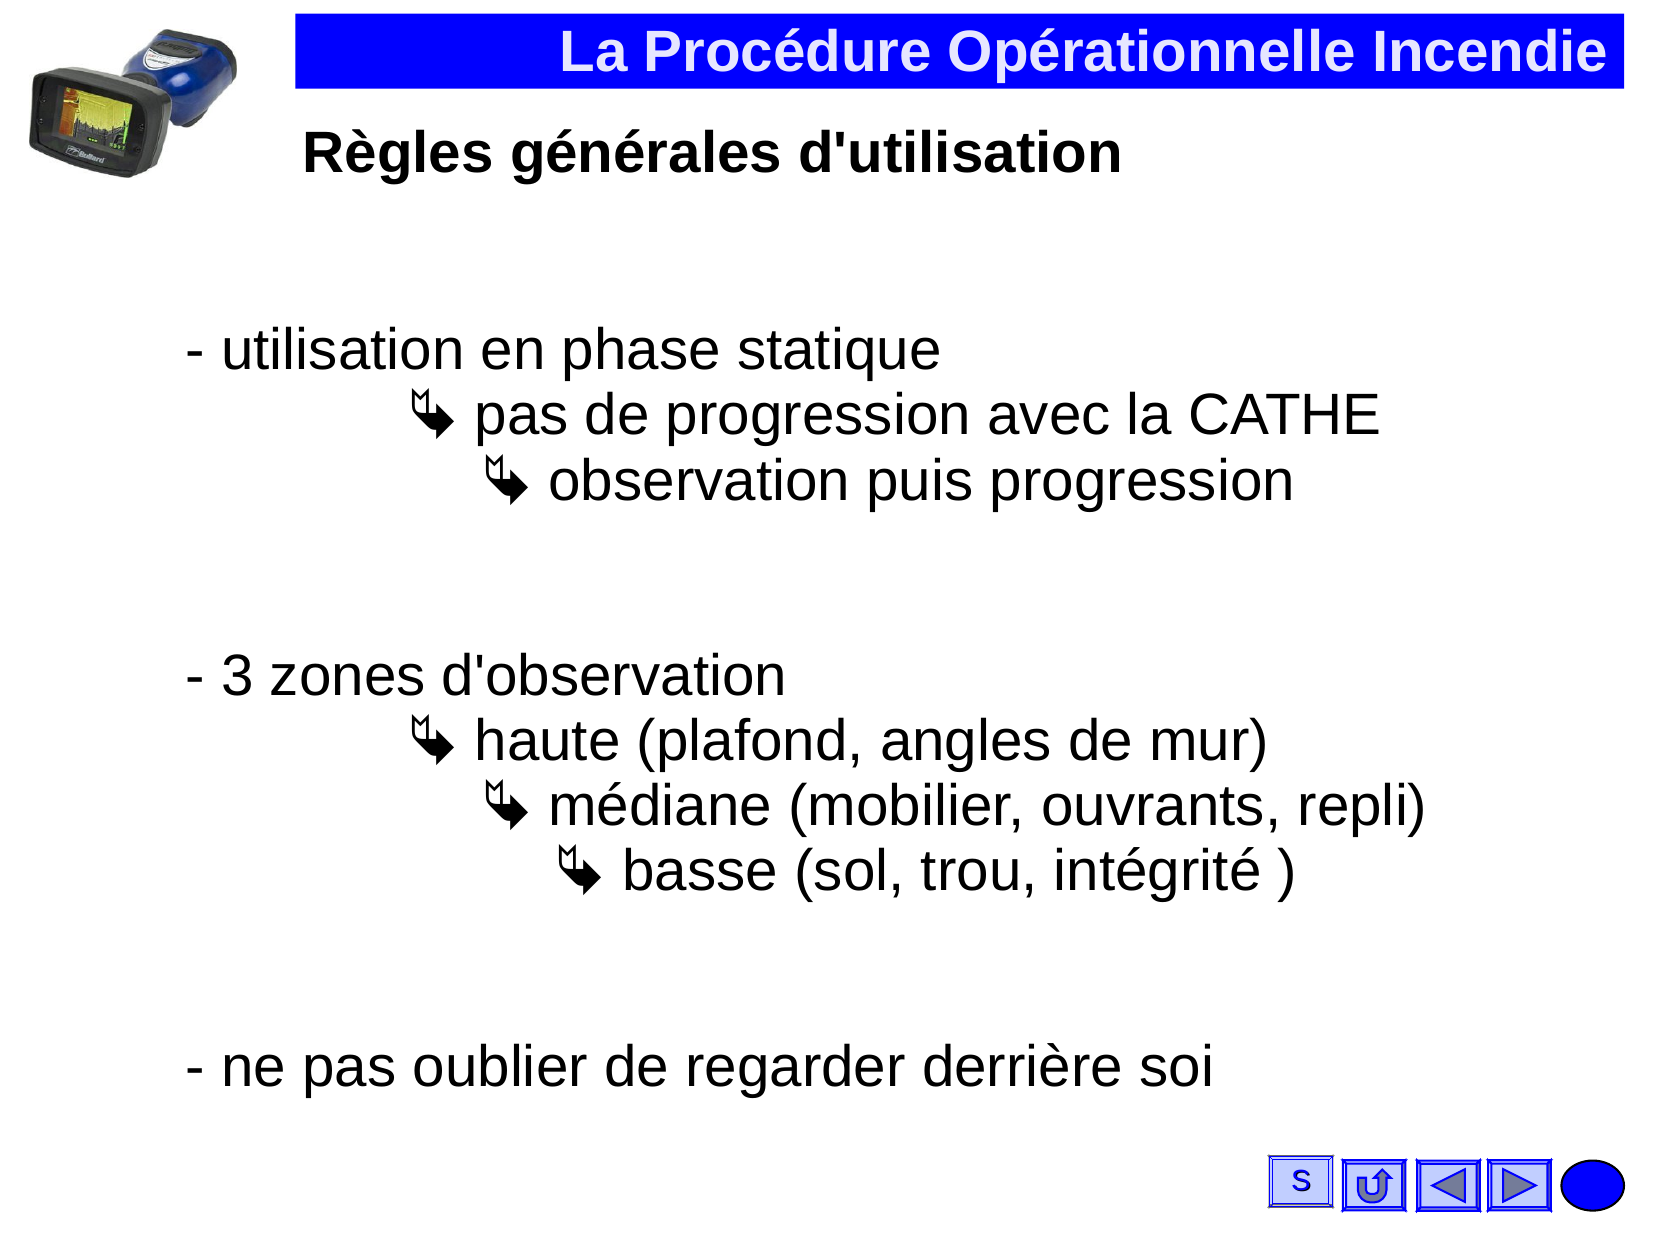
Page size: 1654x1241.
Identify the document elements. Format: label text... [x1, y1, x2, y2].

picture [29, 29, 237, 178]
text_box Règles générales d'utilisation [287, 112, 1139, 193]
text_box - utilisation en phase statique  pas de progression avec la CATHE  observation puis progression - 3 zones d'observation  haute (plafond, angles de mur)  médiane (mobilier, ouvrants, repli)  basse (sol, trou, intégrité ) - ne pas oublier de regarder derrière soi [170, 309, 1500, 1102]
text_box [1561, 1160, 1625, 1211]
text_box La Procédure Opérationnelle Incendie [295, 13, 1625, 89]
